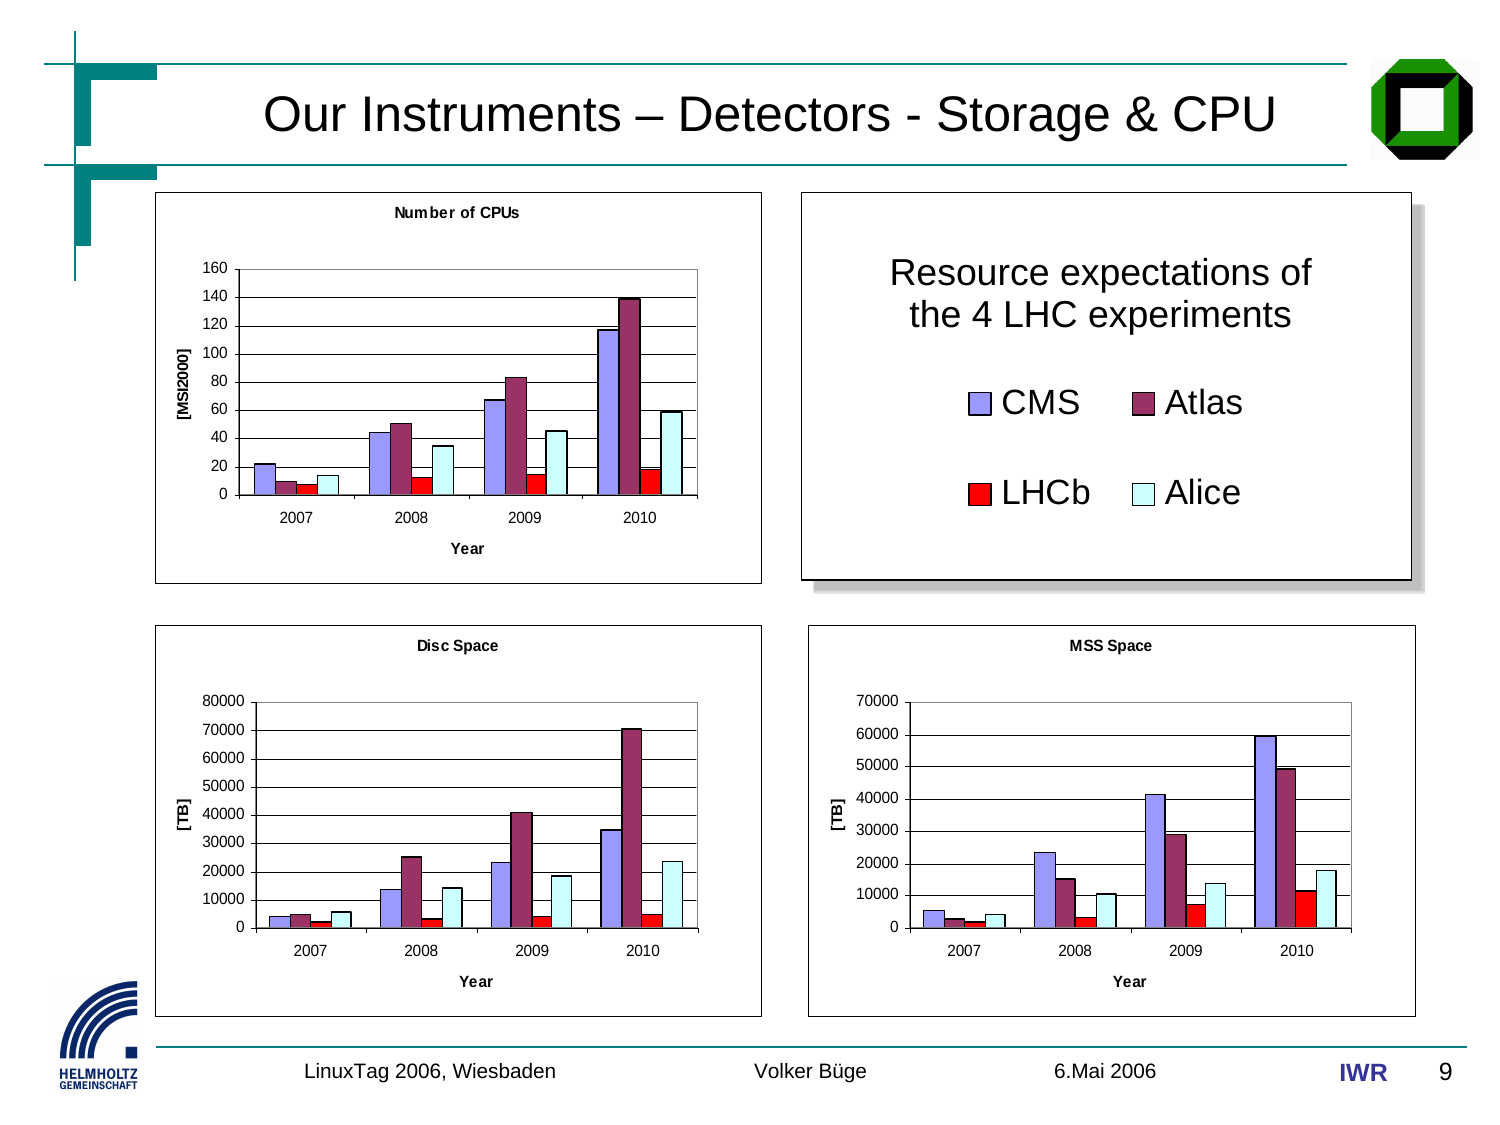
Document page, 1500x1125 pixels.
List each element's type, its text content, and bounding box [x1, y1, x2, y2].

chart [147, 184, 770, 591]
chart [801, 617, 1424, 1024]
chart [939, 350, 1272, 540]
text_box Resource expectations of the 4 LHC experiments [854, 243, 1347, 343]
text_box [801, 192, 1412, 581]
chart [147, 617, 770, 1024]
title Our Instruments – Detectors - Storage & CPU [194, 53, 1347, 165]
picture [1370, 58, 1479, 160]
